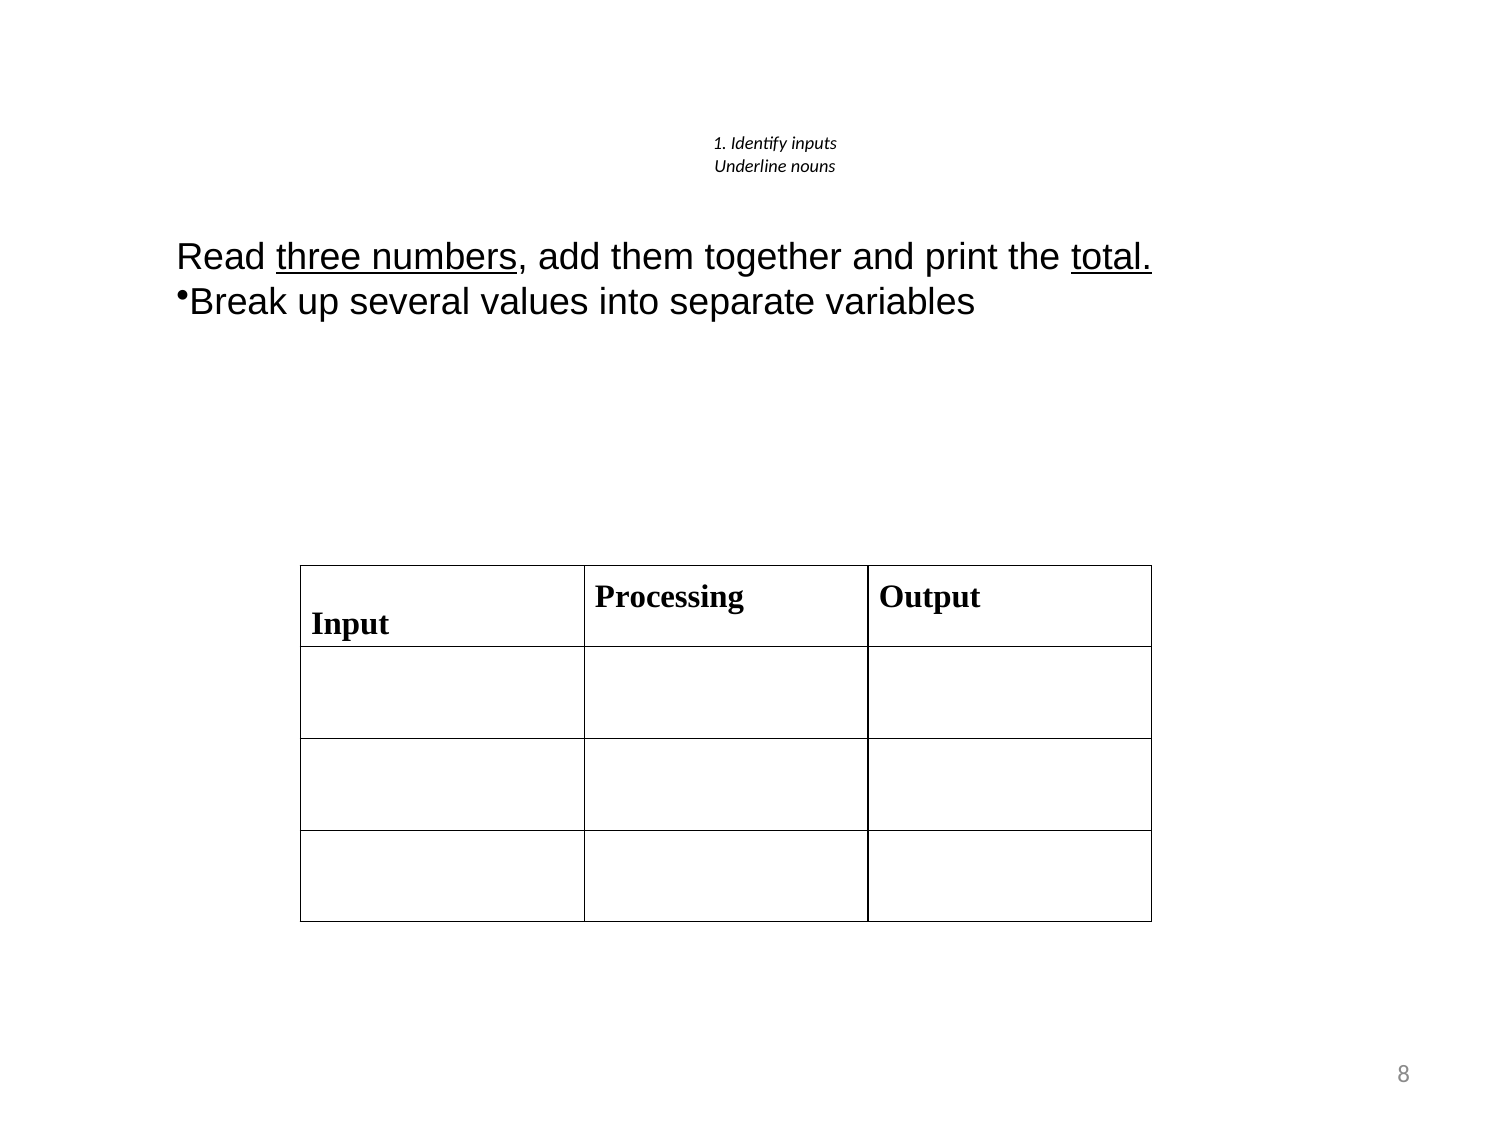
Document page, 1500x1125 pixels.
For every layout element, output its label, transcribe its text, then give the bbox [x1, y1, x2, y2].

text_box Read three numbers, add them together and print the total. Break up several values into separate variables [161, 224, 1378, 330]
slide_number <number> [1074, 1042, 1425, 1103]
chart [288, 565, 1247, 945]
title 1. Identify inputs Underline nouns [112, 99, 1438, 225]
